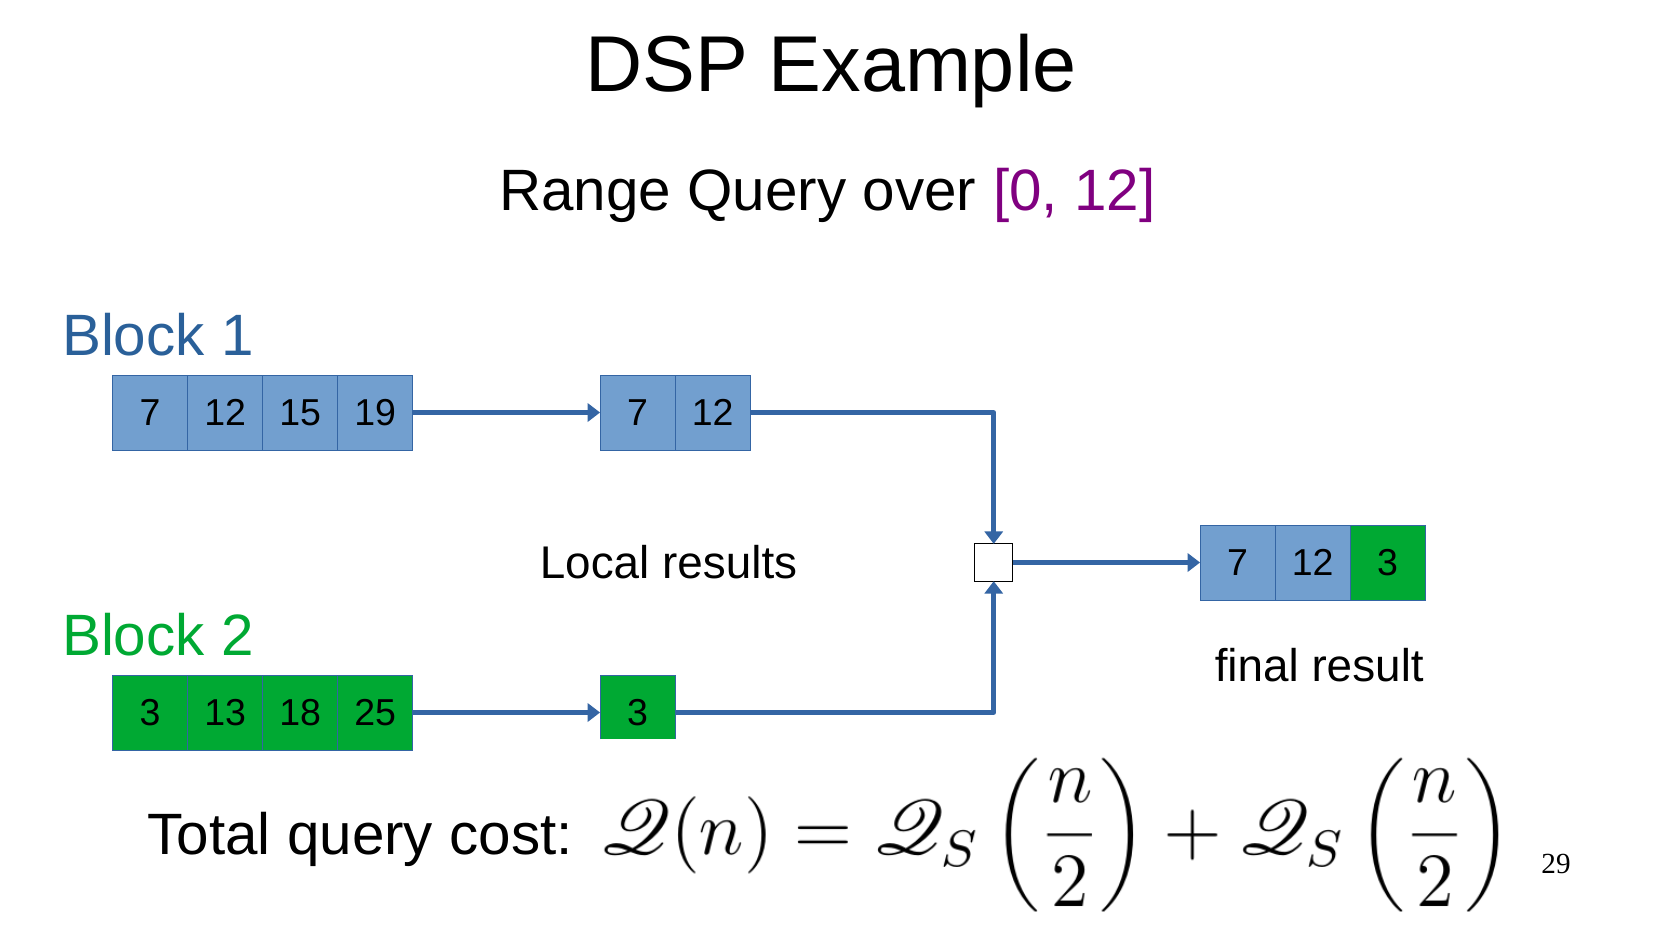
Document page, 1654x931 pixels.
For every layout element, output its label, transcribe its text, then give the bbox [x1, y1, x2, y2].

text_box 3 [1350, 525, 1426, 601]
text_box Block 2 [47, 595, 269, 676]
text_box [974, 543, 1013, 582]
title DSP Example [86, 0, 1576, 142]
text_box 7 [1200, 525, 1276, 601]
text_box 7 [600, 375, 676, 451]
text_box final result [1200, 632, 1463, 739]
picture [582, 739, 1521, 931]
text_box 12 [676, 375, 751, 451]
text_box 18 [263, 675, 338, 751]
text_box 7 [112, 376, 188, 451]
text_box Block 1 [47, 295, 269, 376]
text_box Local results [525, 529, 812, 596]
text_box 19 [338, 375, 413, 451]
text_box 3 [600, 675, 676, 739]
text_box 13 [187, 676, 263, 751]
text_box 25 [338, 675, 413, 751]
text_box 3 [112, 676, 187, 751]
text_box Range Query over [0, 12] [484, 150, 1169, 263]
text_box 15 [262, 375, 338, 451]
text_box 12 [1276, 525, 1350, 601]
text_box 12 [188, 376, 262, 451]
text_box Total query cost: [132, 794, 587, 875]
